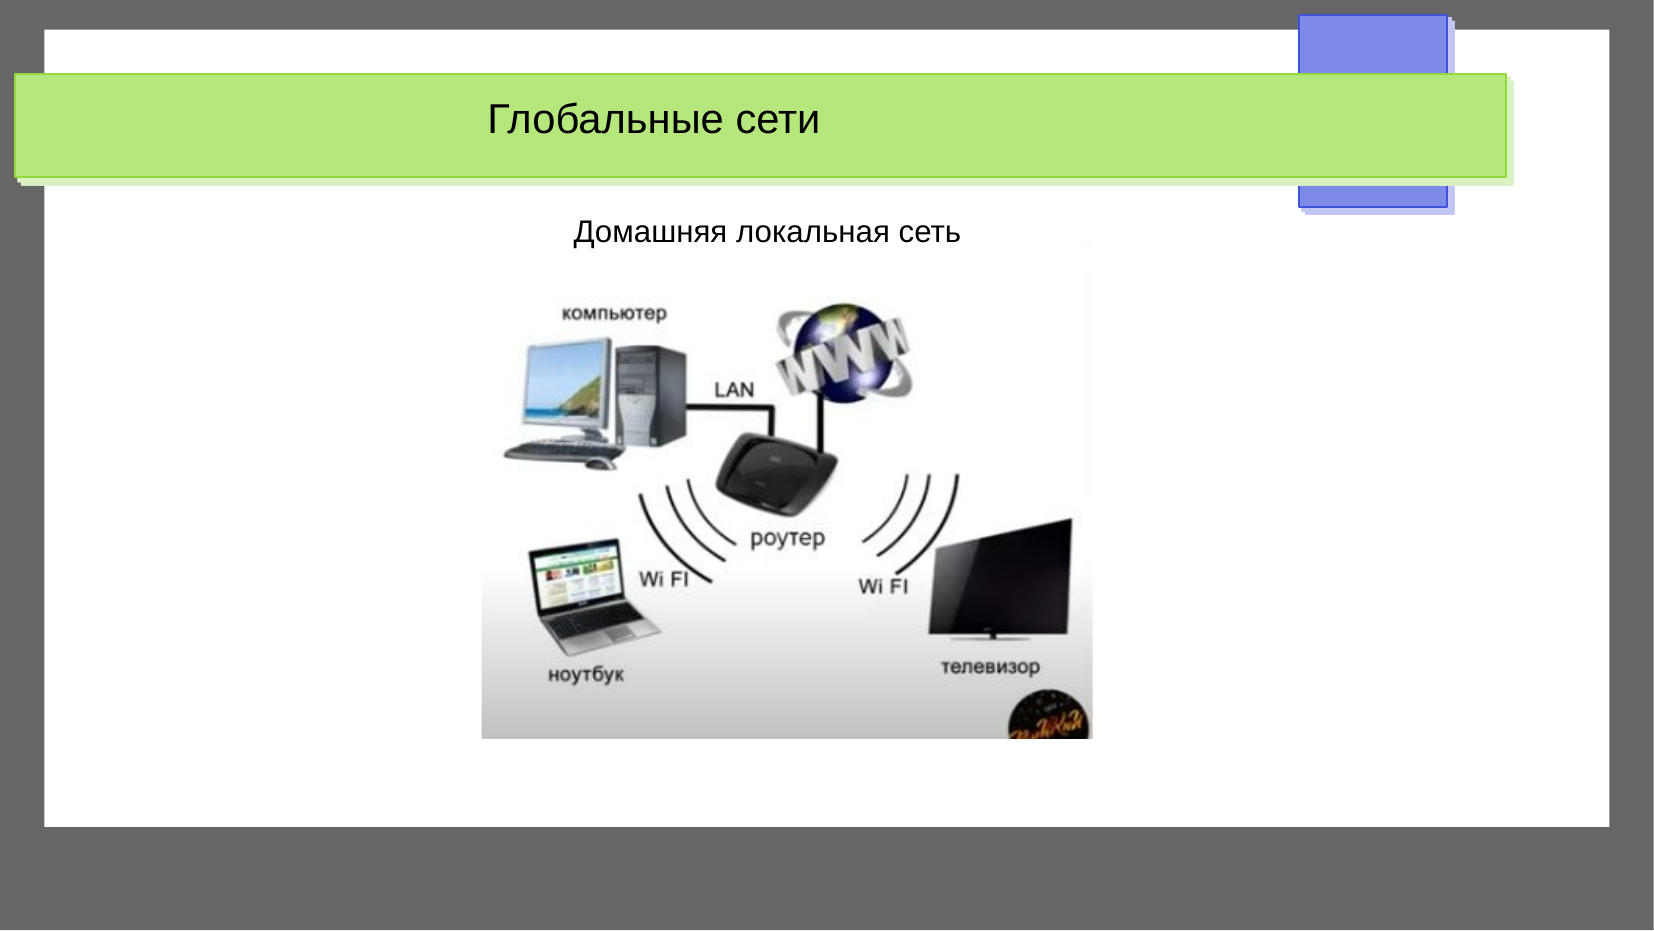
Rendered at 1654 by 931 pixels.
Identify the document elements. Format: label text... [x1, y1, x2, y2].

text_box Глобальные сети [472, 88, 836, 150]
text_box Домашняя локальная сеть [354, 206, 1182, 257]
picture [481, 257, 1093, 739]
